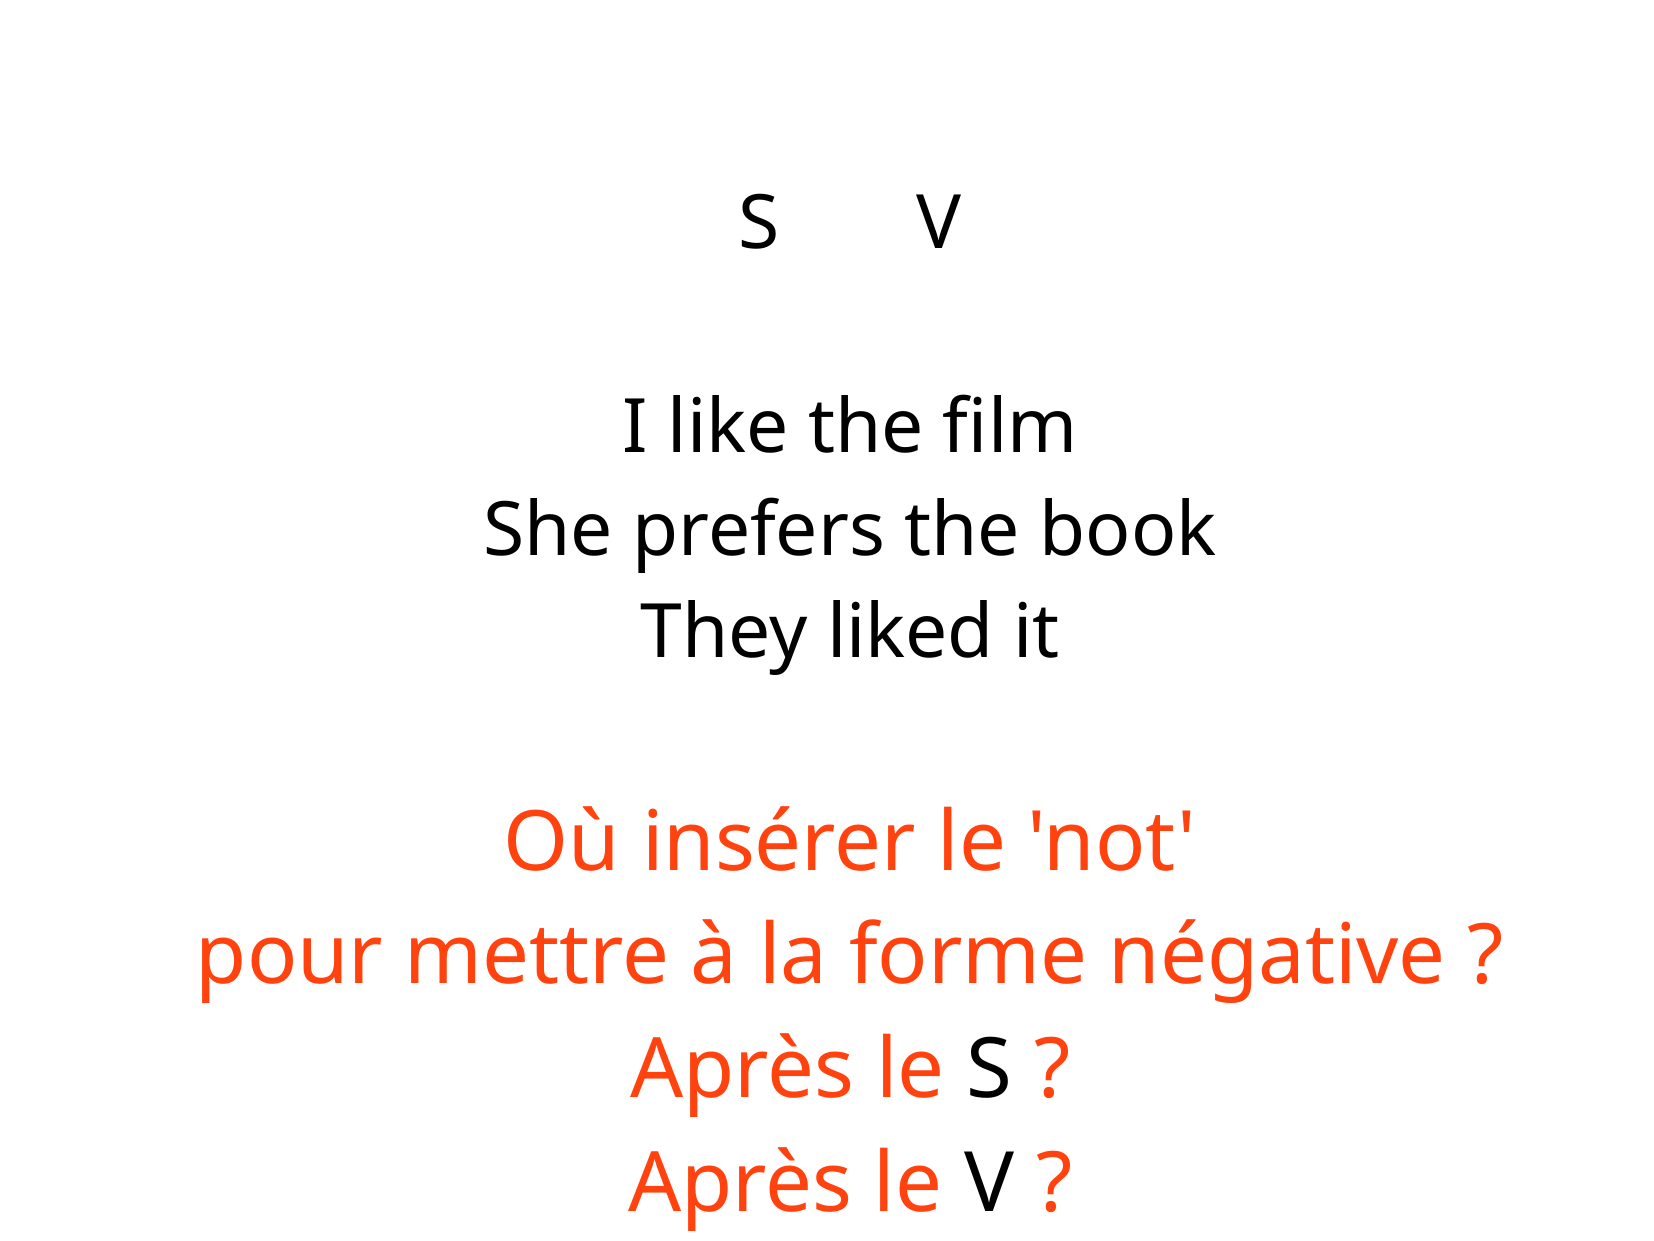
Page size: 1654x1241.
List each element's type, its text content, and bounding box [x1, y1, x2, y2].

text_box S V I like the film She prefers the book They liked it Où insérer le 'not' pour mettre à la forme négative ? Après le S ? Après le V ? [59, 35, 1642, 1241]
